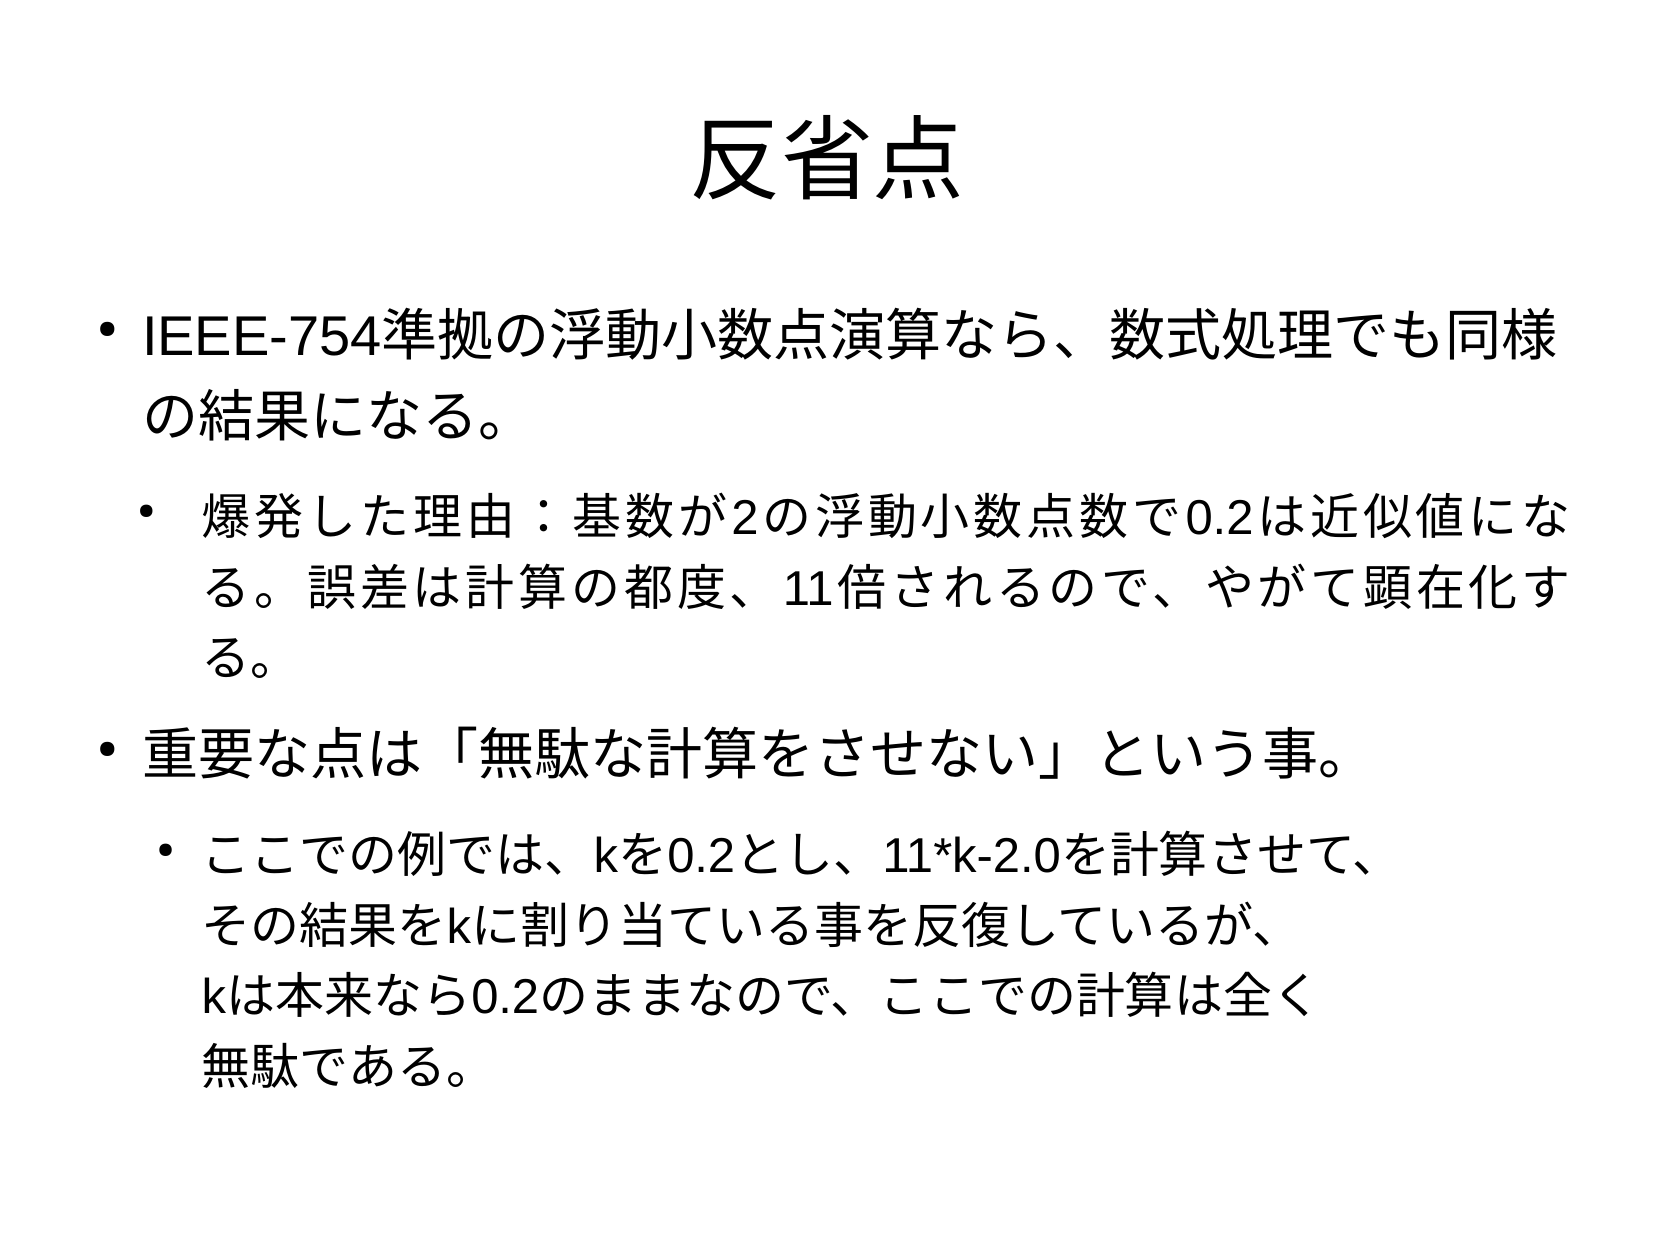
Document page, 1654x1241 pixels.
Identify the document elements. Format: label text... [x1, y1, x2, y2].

title 反省点 [82, 49, 1571, 257]
list IEEE-754準拠の浮動小数点演算なら、数式処理でも同様の結果になる。 爆発した理由：基数が2の浮動小数点数で0.2は近似値になる。誤差は計算の都度、11倍されるので、やがて顕在化する。 重要な点は「無駄な計算をさせない」という事。 ここでの例では、kを0.2とし、11*k-2.0を計算させて、 その結果をkに割り当ている事を反復しているが、 kは本来なら0.2のままなので、ここでの計算は全く 無駄である。 [82, 290, 1571, 1109]
